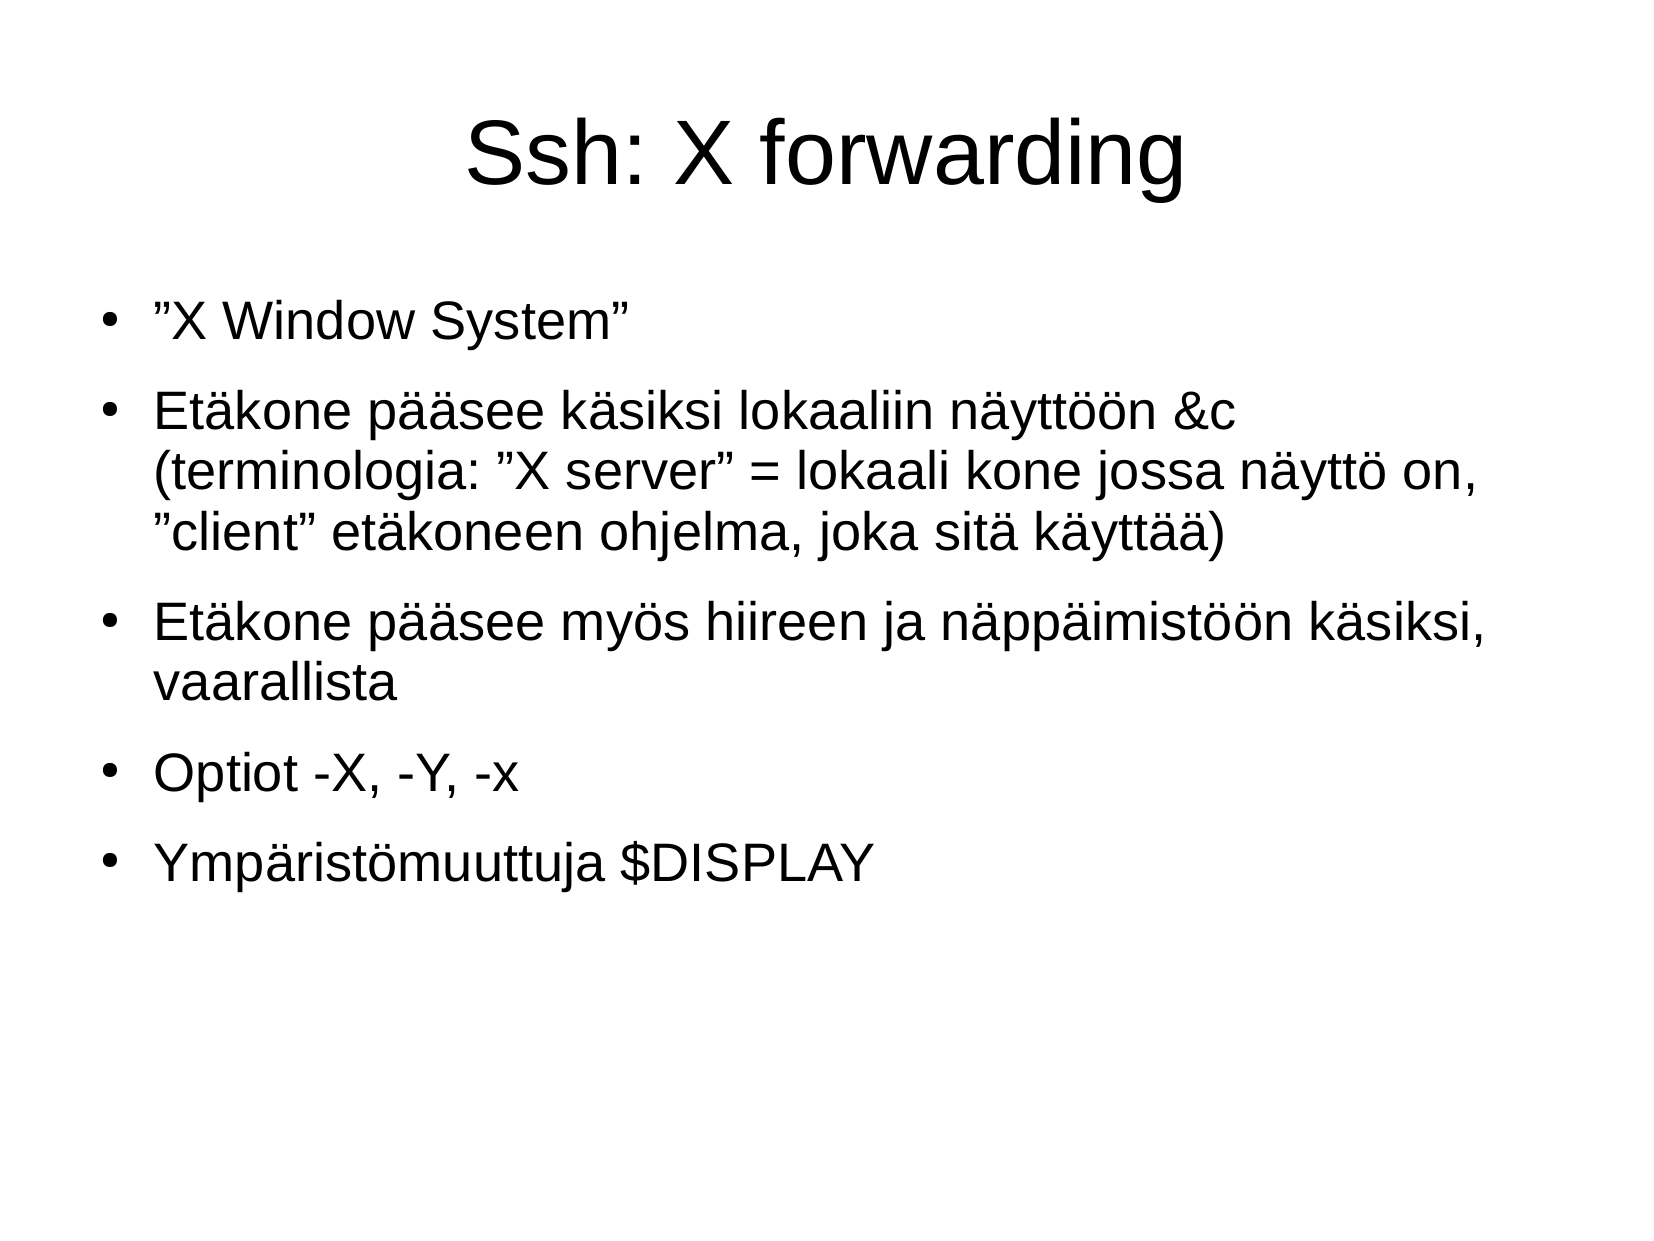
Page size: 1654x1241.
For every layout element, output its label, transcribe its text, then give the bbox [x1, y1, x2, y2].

title Ssh: X forwarding [82, 49, 1571, 257]
list ”X Window System” Etäkone pääsee käsiksi lokaaliin näyttöön &c (terminologia: ”X server” = lokaali kone jossa näyttö on, ”client” etäkoneen ohjelma, joka sitä käyttää) Etäkone pääsee myös hiireen ja näppäimistöön käsiksi, vaarallista Optiot -X, -Y, -x Ympäristömuuttuja $DISPLAY [82, 290, 1571, 1010]
